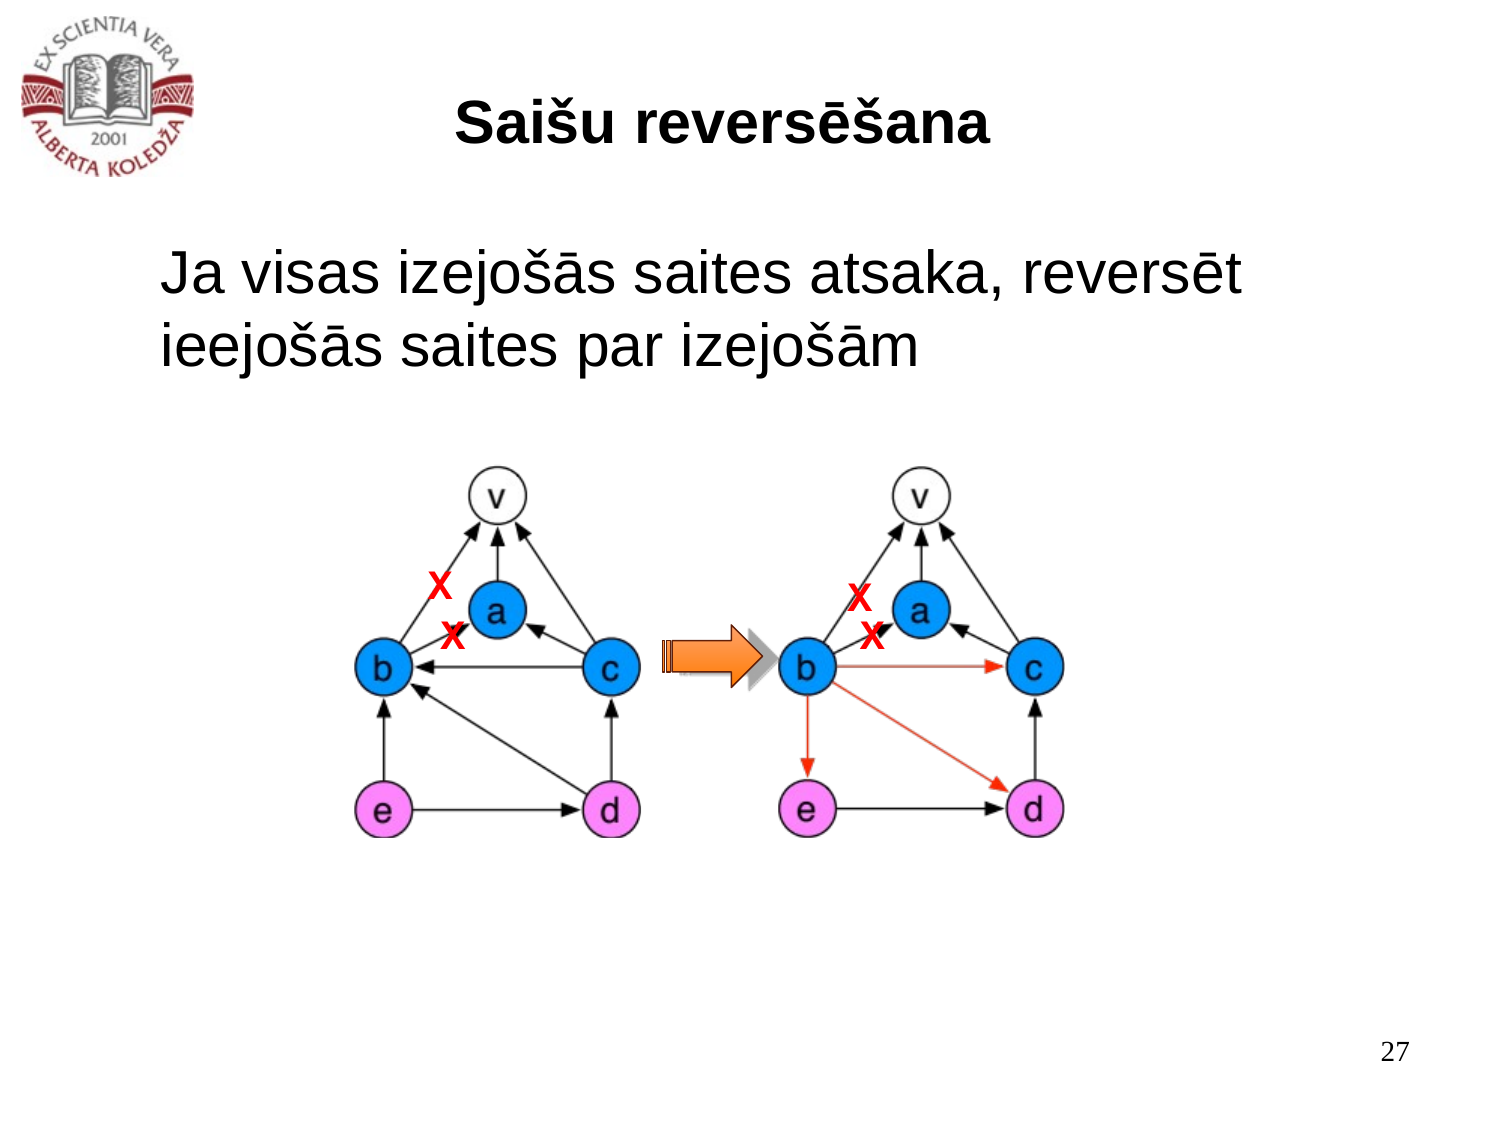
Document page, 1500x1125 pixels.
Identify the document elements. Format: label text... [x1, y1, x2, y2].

picture [21, 16, 194, 177]
title Saišu reversēšana [50, 62, 1374, 175]
text_box X [844, 600, 900, 666]
text_box X [412, 549, 468, 616]
text_box X [425, 600, 481, 666]
text_box [666, 640, 671, 672]
text_box X [832, 562, 888, 628]
text_box [672, 624, 763, 688]
picture [350, 462, 642, 838]
picture [774, 462, 1065, 838]
text_box <skaitlis> [1074, 1024, 1426, 1103]
list Ja visas izejošās saites atsaka, reversēt ieejošās saites par izejošām [75, 224, 1426, 400]
